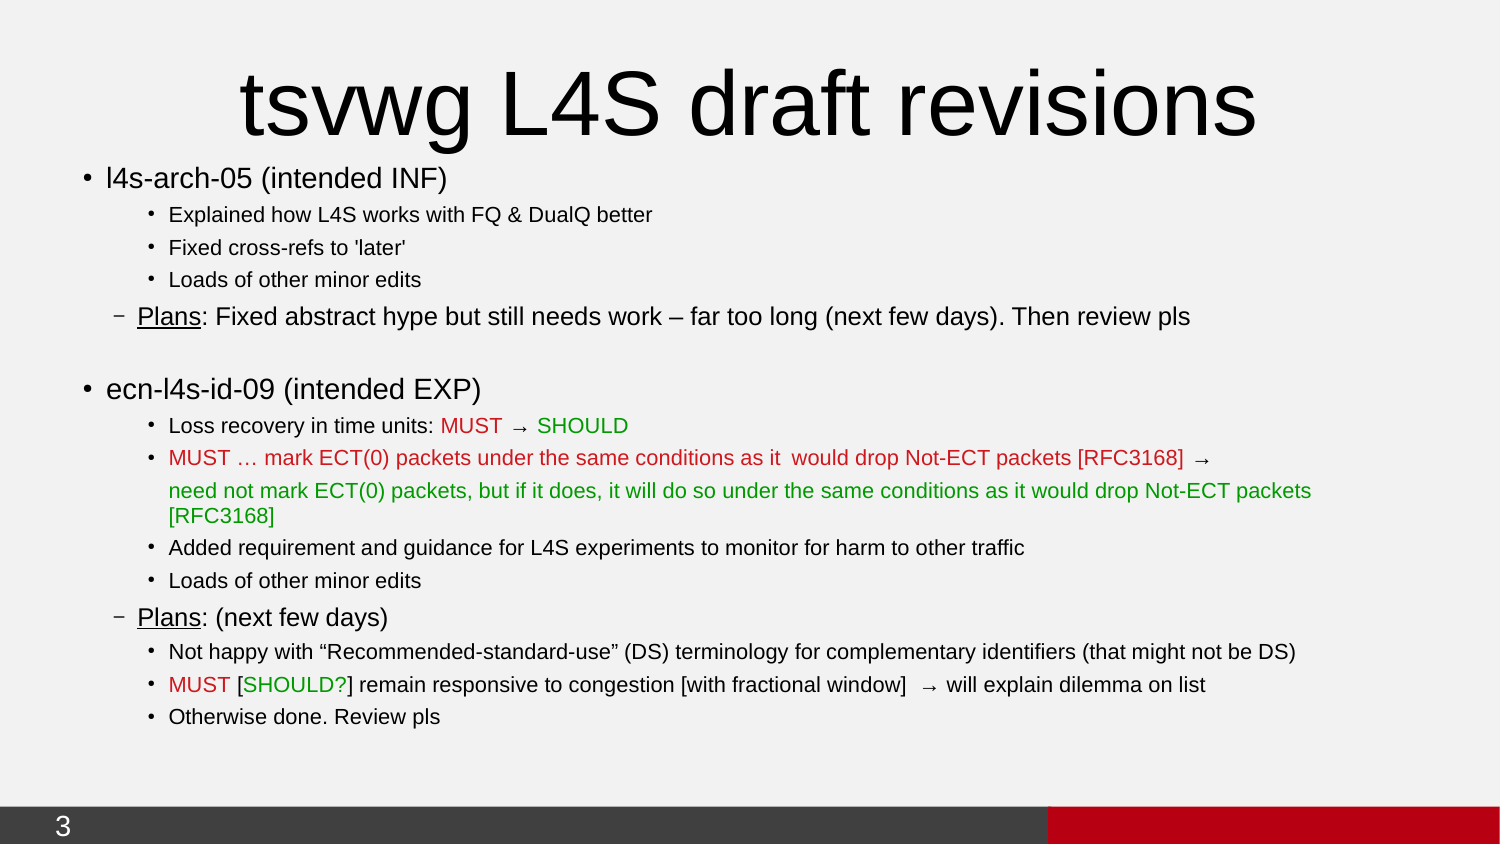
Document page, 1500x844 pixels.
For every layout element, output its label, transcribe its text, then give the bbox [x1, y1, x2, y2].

title tsvwg L4S draft revisions [75, 33, 1425, 161]
list l4s-arch-05 (intended INF) Explained how L4S works with FQ & DualQ better Fixed cross-refs to 'later' Loads of other minor edits Plans: Fixed abstract hype but still needs work – far too long (next few days). Then review pls ecn-l4s-id-09 (intended EXP) Loss recovery in time units: MUST → SHOULD MUST … mark ECT(0) packets under the same conditions as it would drop Not-ECT packets [RFC3168] → need not mark ECT(0) packets, but if it does, it will do so under the same conditions as it would drop Not-ECT packets [RFC3168] Added requirement and guidance for L4S experiments to monitor for harm to other traffic Loads of other minor edits Plans: (next few days) Not happy with “Recommended-standard-use” (DS) terminology for complementary identifiers (that might not be DS) MUST [SHOULD?] remain responsive to congestion [with fractional window] → will explain dilemma on list Otherwise done. Review pls [75, 161, 1425, 738]
